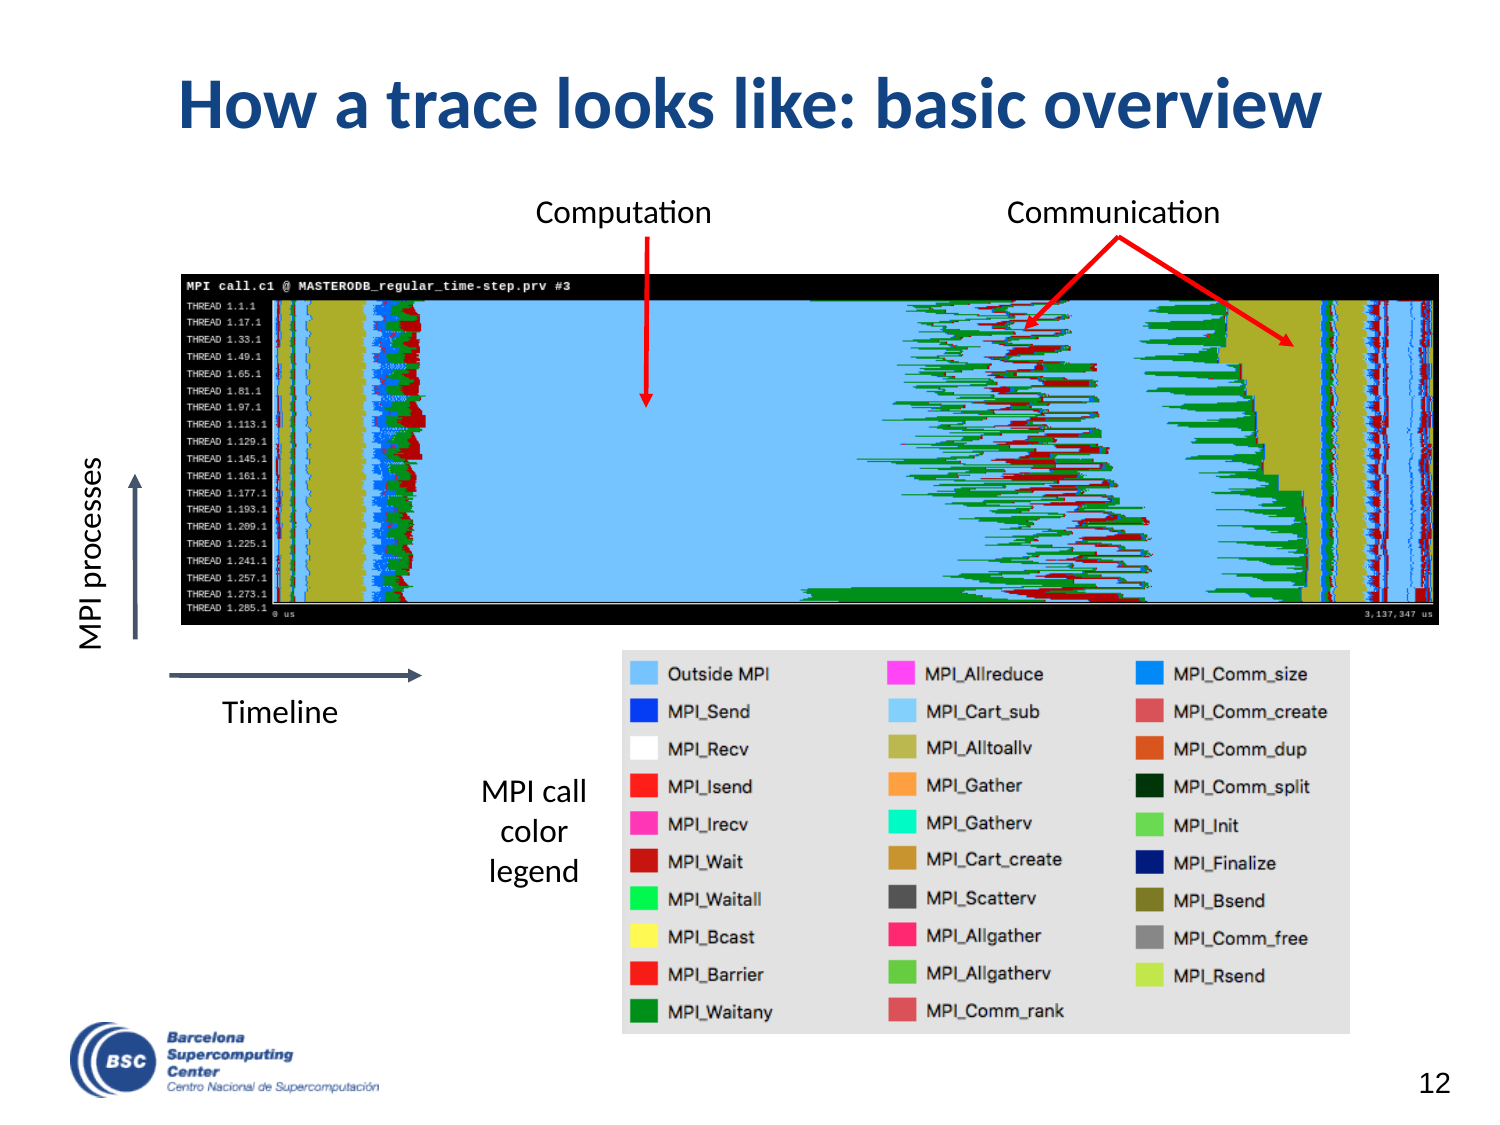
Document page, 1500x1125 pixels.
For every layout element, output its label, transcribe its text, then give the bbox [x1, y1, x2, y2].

slide_number 1 [1403, 1038, 1494, 1125]
text_box Communication [992, 175, 1245, 237]
text_box MPI call color legend [446, 754, 622, 907]
picture [70, 1022, 379, 1098]
text_box Timeline [207, 675, 460, 737]
title How a trace looks like: basic overview [76, 35, 1427, 174]
text_box MPI processes [52, 413, 114, 666]
picture [181, 274, 1439, 625]
text_box Computation [520, 175, 774, 237]
picture [622, 650, 1350, 1034]
